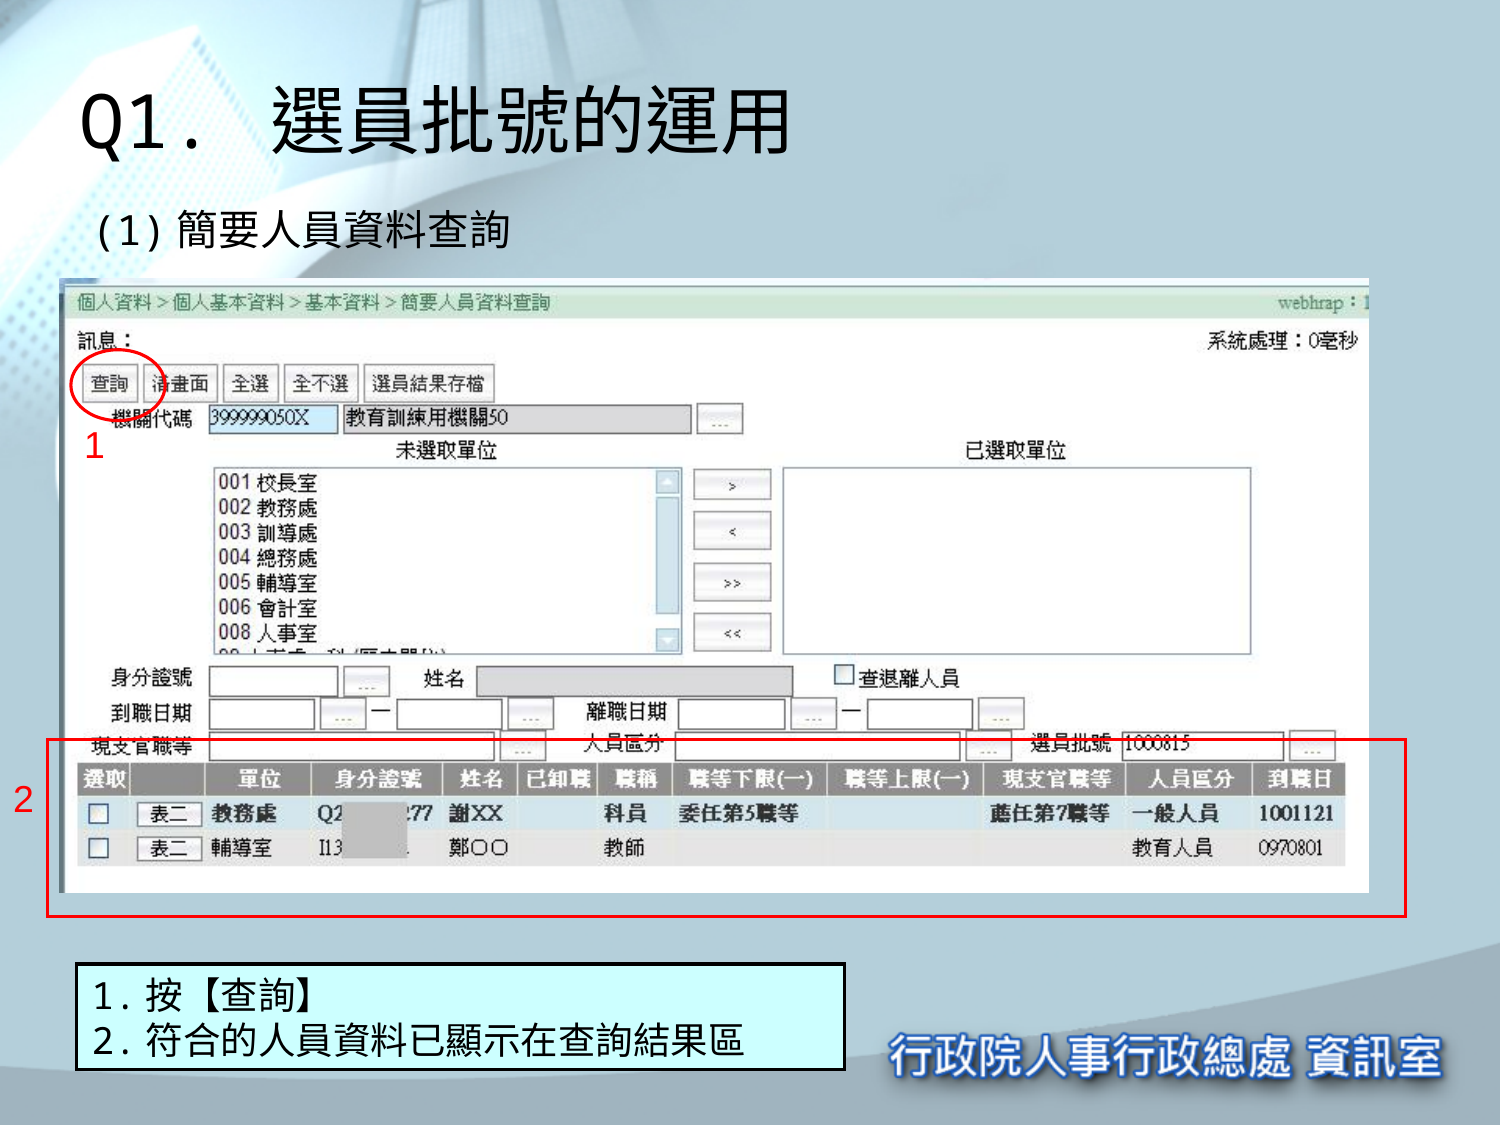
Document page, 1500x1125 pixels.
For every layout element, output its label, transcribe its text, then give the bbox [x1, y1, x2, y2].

picture [0, 0, 1500, 1125]
picture [49, 741, 1404, 915]
text_box (1)簡要人員資料查詢 [76, 196, 1412, 262]
text_box Q1. 選員批號的運用 [64, 66, 1400, 172]
text_box 2 [0, 774, 48, 821]
text_box 1 [70, 420, 118, 466]
text_box 1.按【查詢】 2.符合的人員資料已顯示在查詢結果區 [76, 964, 845, 1070]
